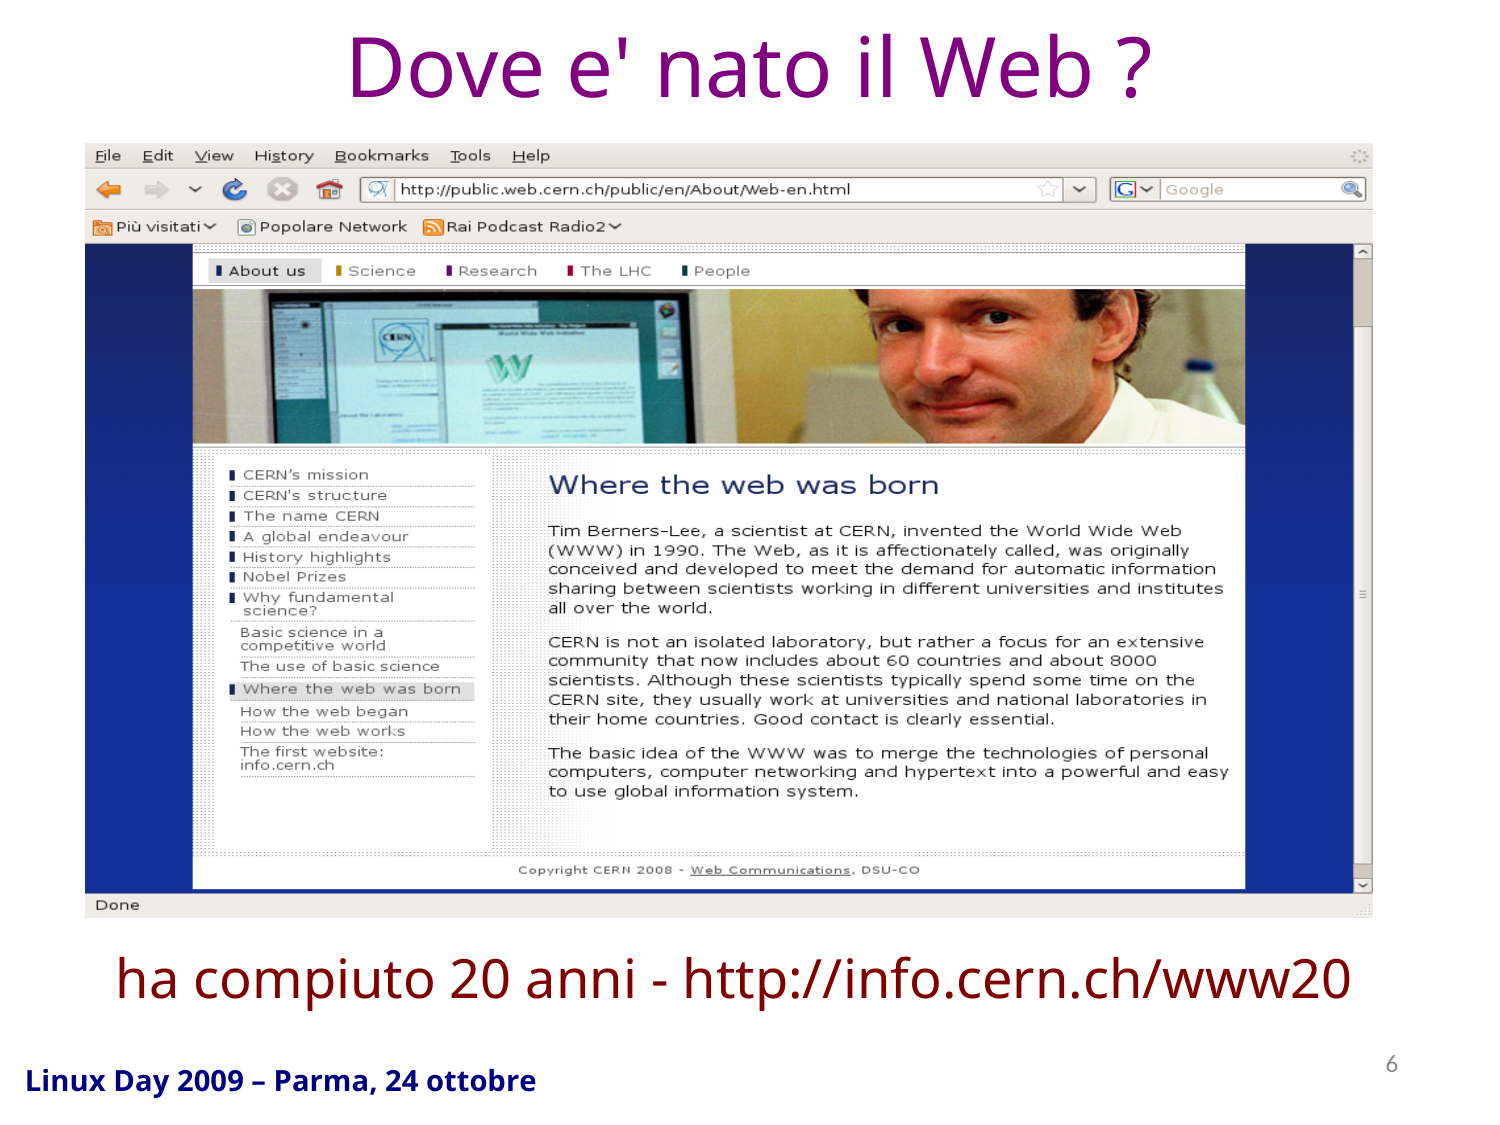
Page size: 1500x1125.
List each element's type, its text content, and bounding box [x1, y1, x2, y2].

picture [85, 143, 1373, 918]
text_box Dove e' nato il Web ? [75, 0, 1424, 113]
subtitle ha compiuto 20 anni - http://info.cern.ch/www20 [27, 915, 1368, 1042]
